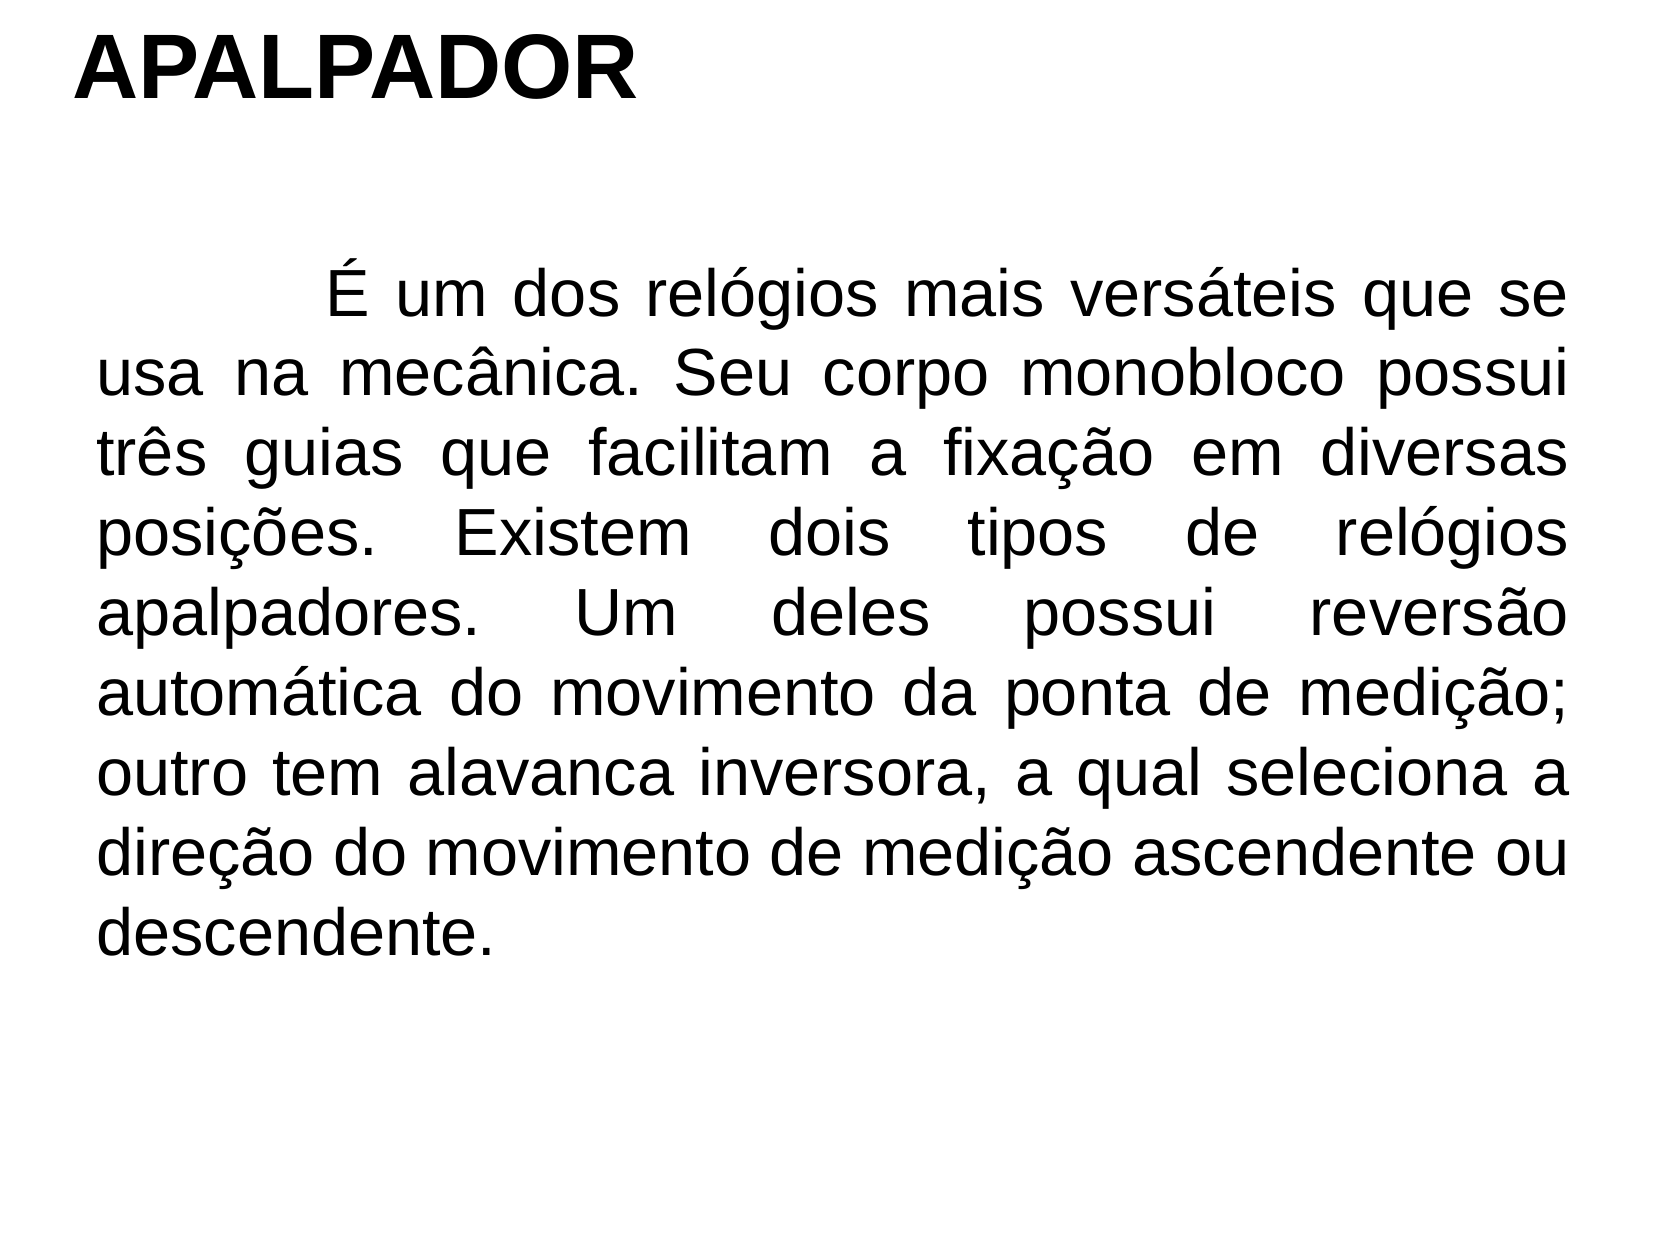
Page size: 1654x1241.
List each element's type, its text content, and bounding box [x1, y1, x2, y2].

title APALPADOR [2, 0, 710, 207]
list É um dos relógios mais versáteis que se usa na mecânica. Seu corpo monobloco possui três guias que facilitam a fixação em diversas posições. Existem dois tipos de relógios apalpadores. Um deles possui reversão automática do movimento da ponta de medição; outro tem alavanca inversora, a qual seleciona a direção do movimento de medição ascendente ou descendente. [32, 242, 1584, 1082]
